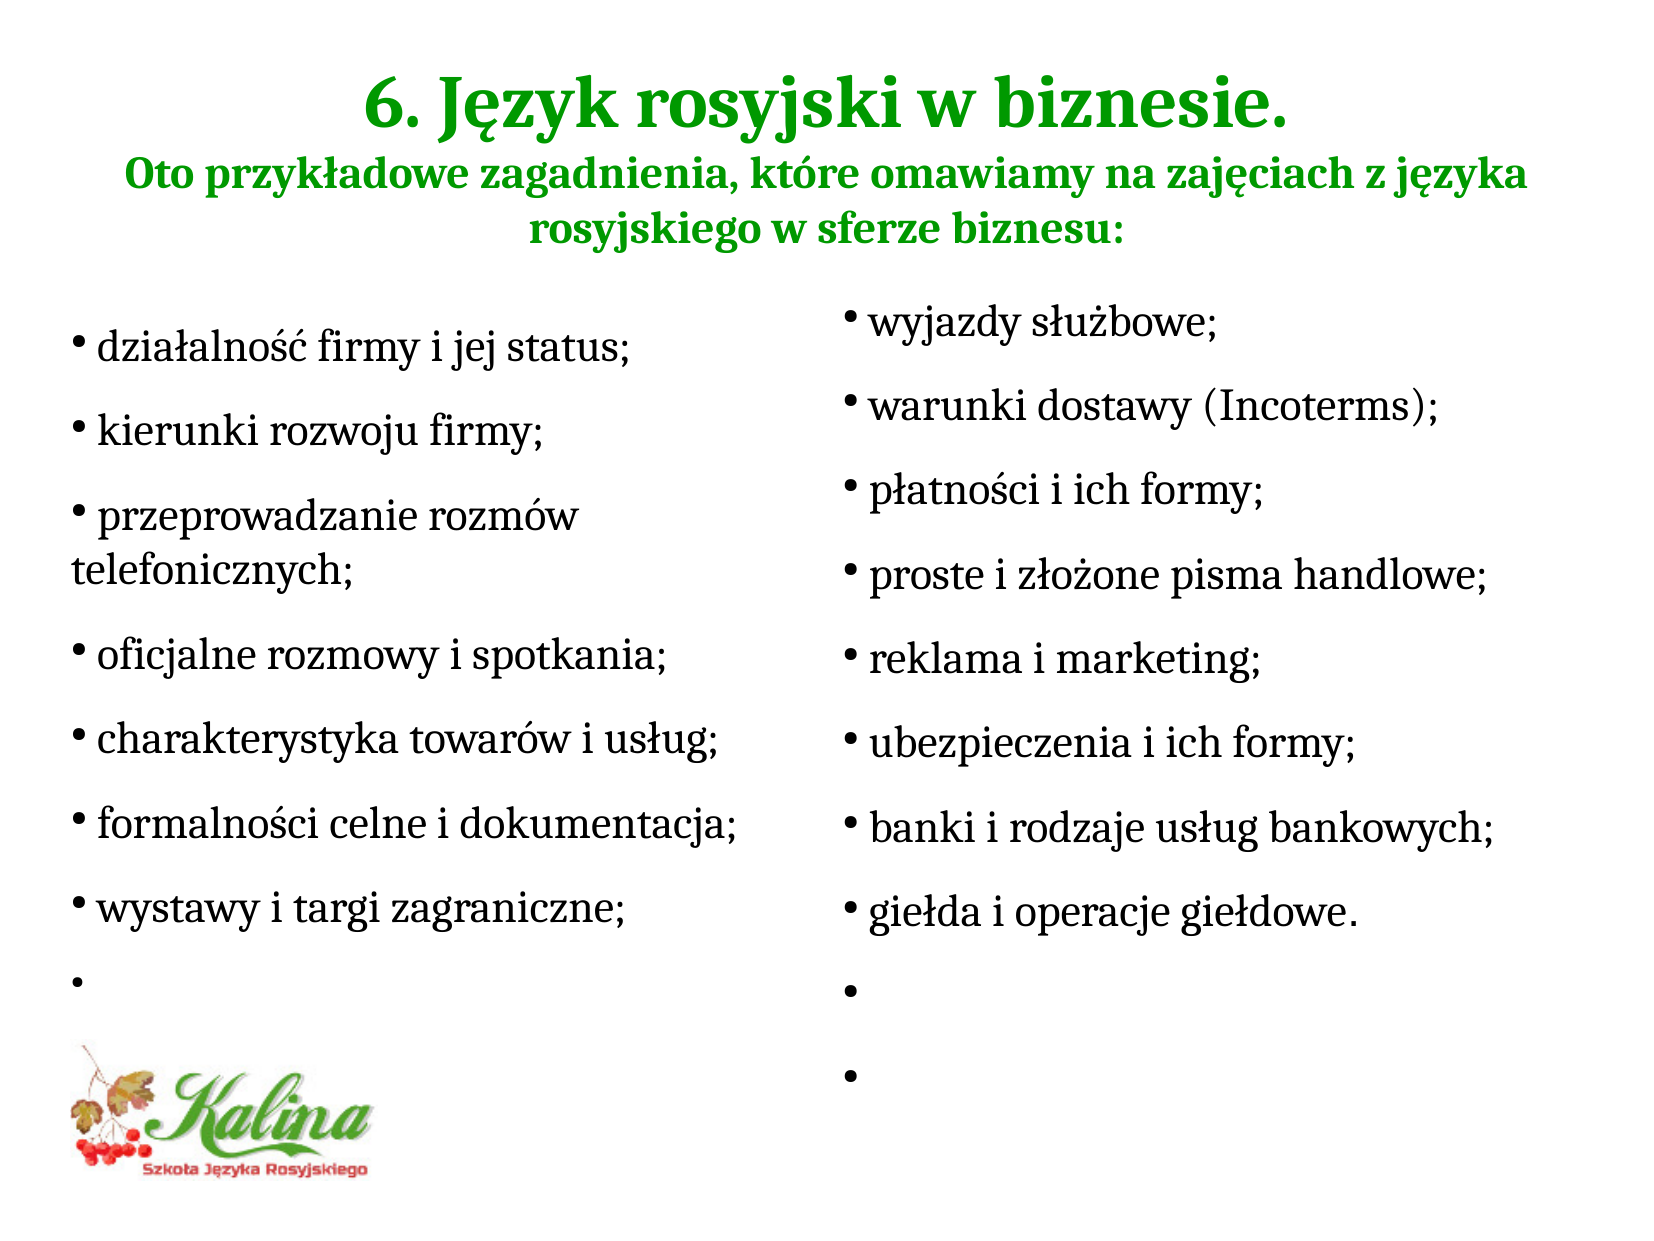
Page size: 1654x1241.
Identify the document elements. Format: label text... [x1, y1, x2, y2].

picture [70, 1039, 378, 1182]
list wyjazdy służbowe; warunki dostawy (Incoterms); płatności i ich formy; proste i złożone pisma handlowe; reklama i marketing; ubezpieczenia i ich formy; banki i rodzaje usług bankowych; giełda i operacje giełdowe. [842, 290, 1569, 1168]
title 6. Język rosyjski w biznesie. Oto przykładowe zagadnienia, które omawiamy na zajęciach z języka rosyjskiego w sferze biznesu: [82, 42, 1571, 264]
list działalność firmy i jej status; kierunki rozwoju firmy; przeprowadzanie rozmów telefonicznych; oficjalne rozmowy i spotkania; charakterystyka towarów i usług; formalności celne i dokumentacja; wystawy i targi zagraniczne; [70, 315, 798, 1012]
